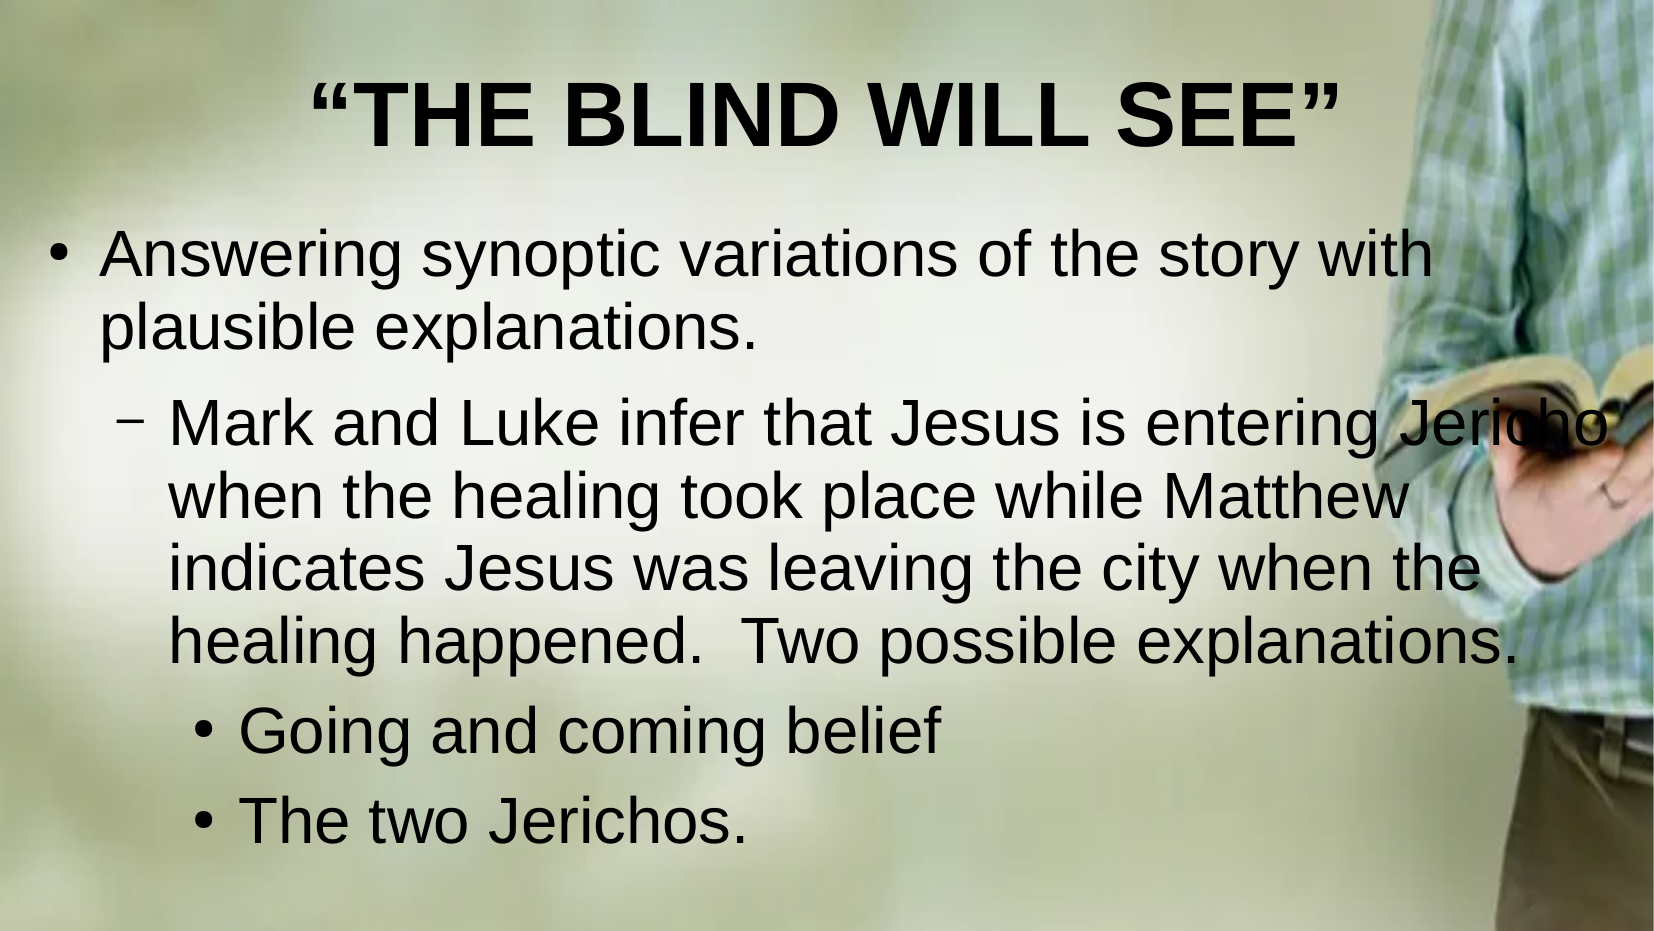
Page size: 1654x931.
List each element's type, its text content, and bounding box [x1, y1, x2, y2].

title “THE BLIND WILL SEE” [82, 37, 1571, 193]
list Answering synoptic variations of the story with plausible explanations. Mark and Luke infer that Jesus is entering Jericho when the healing took place while Matthew indicates Jesus was leaving the city when the healing happened. Two possible explanations. Going and coming belief The two Jerichos. [30, 217, 1636, 931]
picture [0, 0, 1654, 931]
